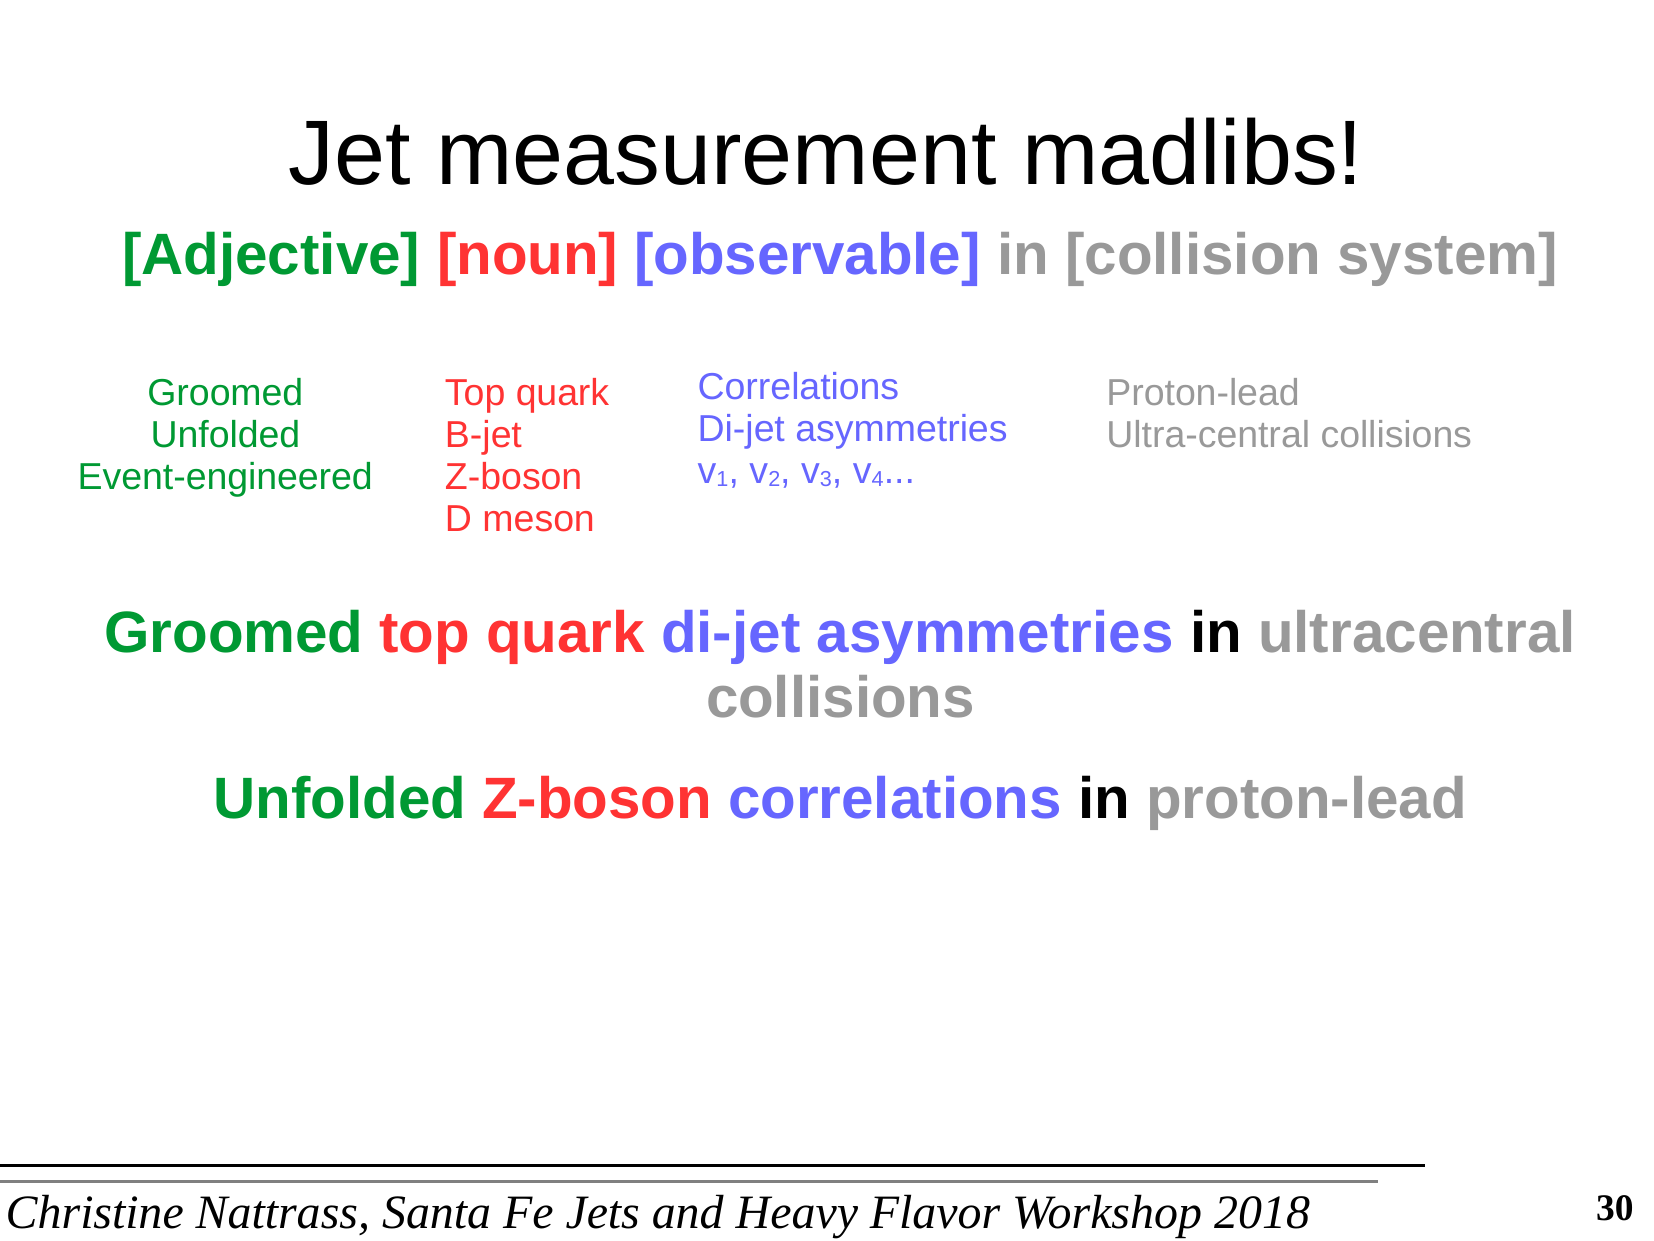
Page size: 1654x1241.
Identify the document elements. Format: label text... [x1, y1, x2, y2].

text_box Unfolded Z-boson correlations in proton-lead [7, 757, 1654, 852]
text_box [Adjective] [noun] [observable] in [collision system] [7, 214, 1654, 309]
text_box Top quark B-jet Z-boson D meson [430, 364, 650, 592]
text_box Groomed Unfolded Event-engineered [28, 364, 422, 547]
text_box Correlations Di-jet asymmetries v1, v2, v3, v4... [682, 358, 1033, 512]
title Jet measurement madlibs! [82, 49, 1571, 214]
text_box Proton-lead Ultra-central collisions [1091, 364, 1533, 505]
text_box Groomed top quark di-jet asymmetries in ultracentral collisions [7, 592, 1654, 738]
